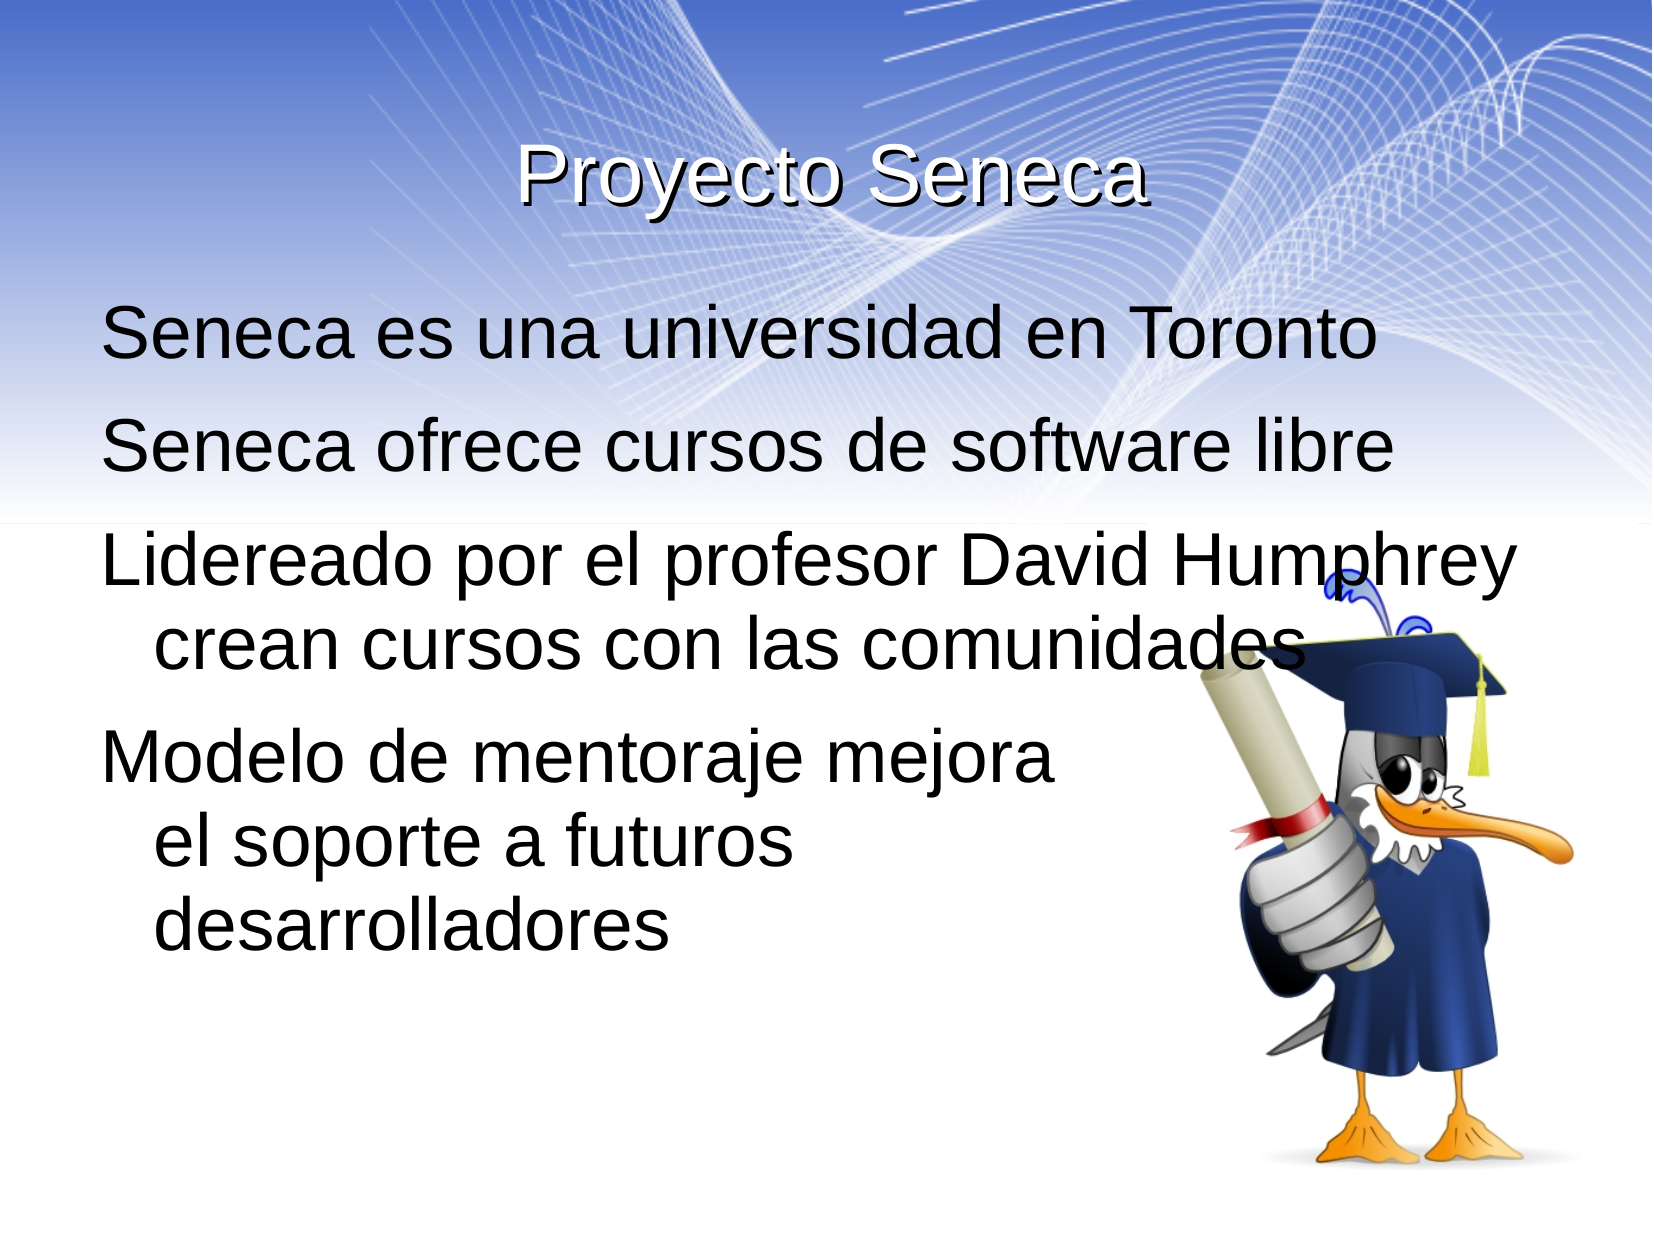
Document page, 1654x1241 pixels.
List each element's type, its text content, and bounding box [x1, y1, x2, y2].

list Seneca es una universidad en Toronto Seneca ofrece cursos de software libre Lidereado por el profesor David Humphrey crean cursos con las comunidades Modelo de mentoraje mejora el soporte a futuros desarrolladores [82, 290, 1571, 1095]
title Proyecto Seneca [87, 75, 1576, 274]
picture [369, 0, 1654, 1224]
